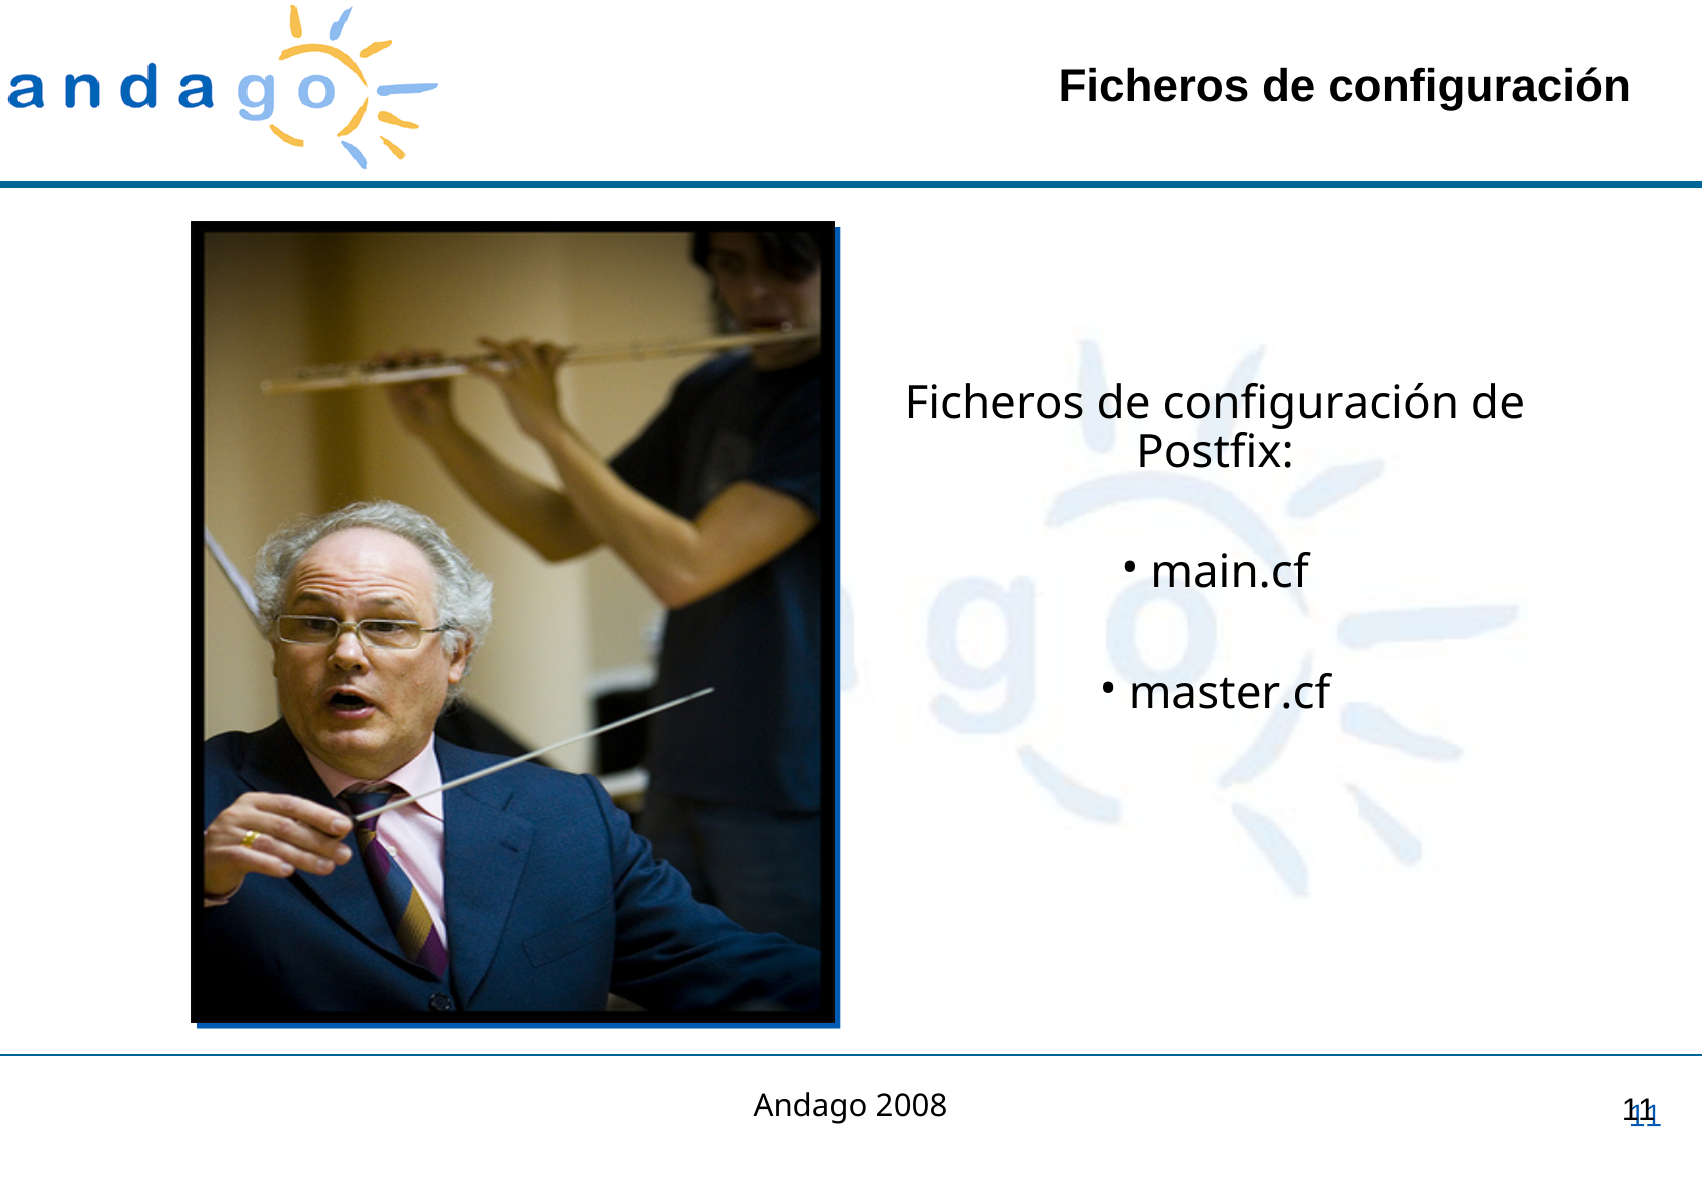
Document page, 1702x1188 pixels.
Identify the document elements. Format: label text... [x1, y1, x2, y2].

title Ficheros de configuración [255, 0, 1702, 181]
picture [0, 0, 255, 175]
picture [191, 221, 835, 1023]
picture [841, 324, 1538, 919]
subtitle Ficheros de configuración de Postfix: main.cf master.cf [855, 351, 1575, 1047]
